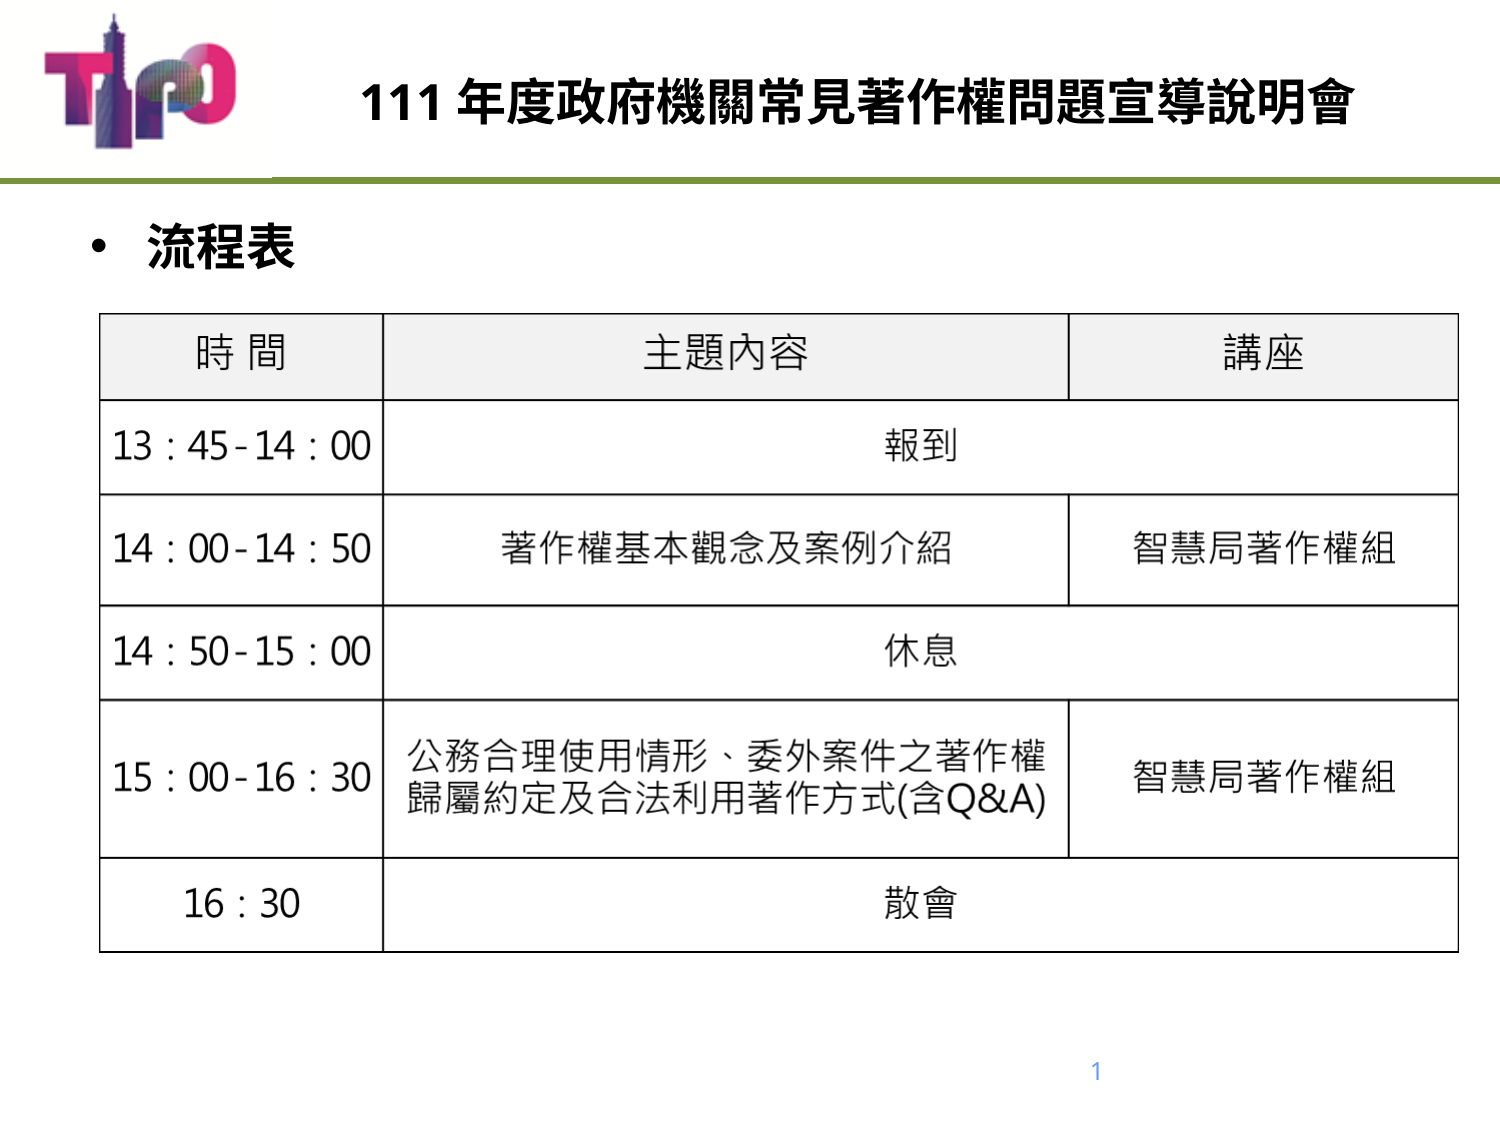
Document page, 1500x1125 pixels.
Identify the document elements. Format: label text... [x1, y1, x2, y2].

text_box 1 [1074, 1042, 1426, 1103]
picture [99, 313, 1459, 953]
title 111年度政府機關常見著作權問題宣導說明會 [183, 63, 1500, 161]
list 流程表 [75, 208, 1426, 951]
